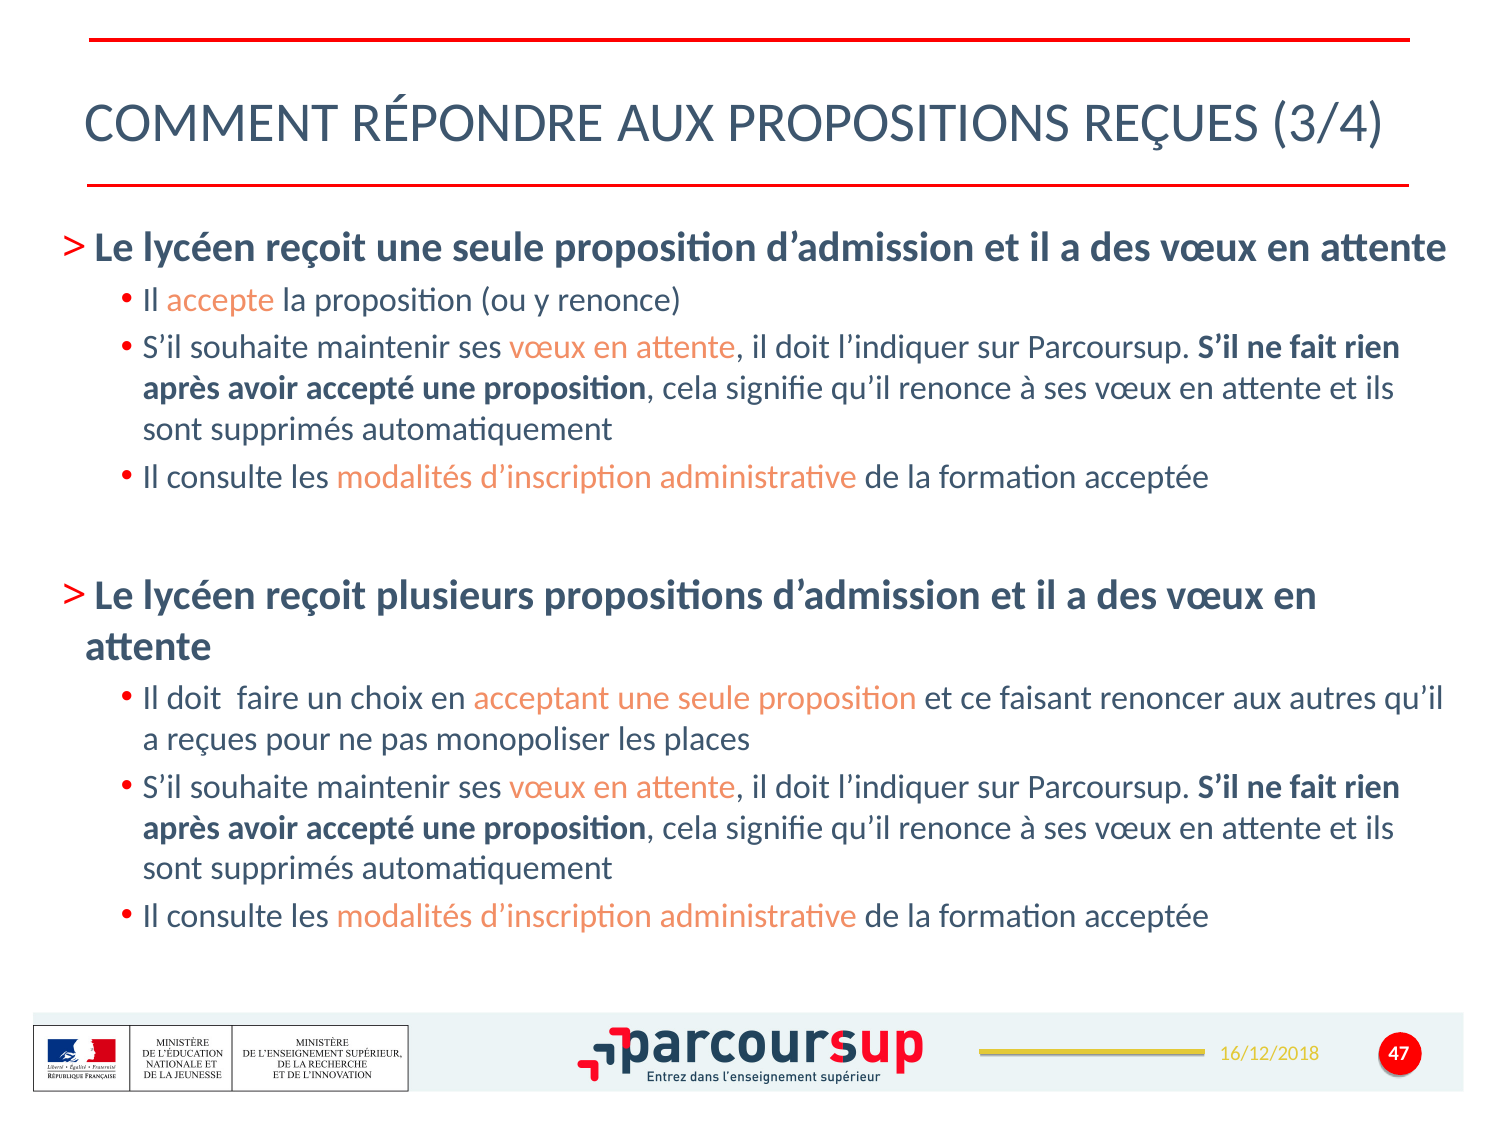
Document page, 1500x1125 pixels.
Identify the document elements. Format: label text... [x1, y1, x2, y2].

picture [0, 0, 1499, 1124]
list Le lycéen reçoit une seule proposition d’admission et il a des vœux en attente Il accepte la proposition (ou y renonce) S’il souhaite maintenir ses vœux en attente, il doit l’indiquer sur Parcoursup. S’il ne fait rien après avoir accepté une proposition, cela signifie qu’il renonce à ses vœux en attente et ils sont supprimés automatiquement Il consulte les modalités d’inscription administrative de la formation acceptée Le lycéen reçoit plusieurs propositions d’admission et il a des vœux en attente Il doit faire un choix en acceptant une seule proposition et ce faisant renoncer aux autres qu’il a reçues pour ne pas monopoliser les places S’il souhaite maintenir ses vœux en attente, il doit l’indiquer sur Parcoursup. S’il ne fait rien après avoir accepté une proposition, cela signifie qu’il renonce à ses vœux en attente et ils sont supprimés automatiquement Il consulte les modalités d’inscription administrative de la formation acceptée [47, 212, 1465, 967]
title Comment répondre aux propositions reçues (3/4) [69, 12, 1409, 212]
slide_number <numéro> [1368, 1031, 1430, 1074]
